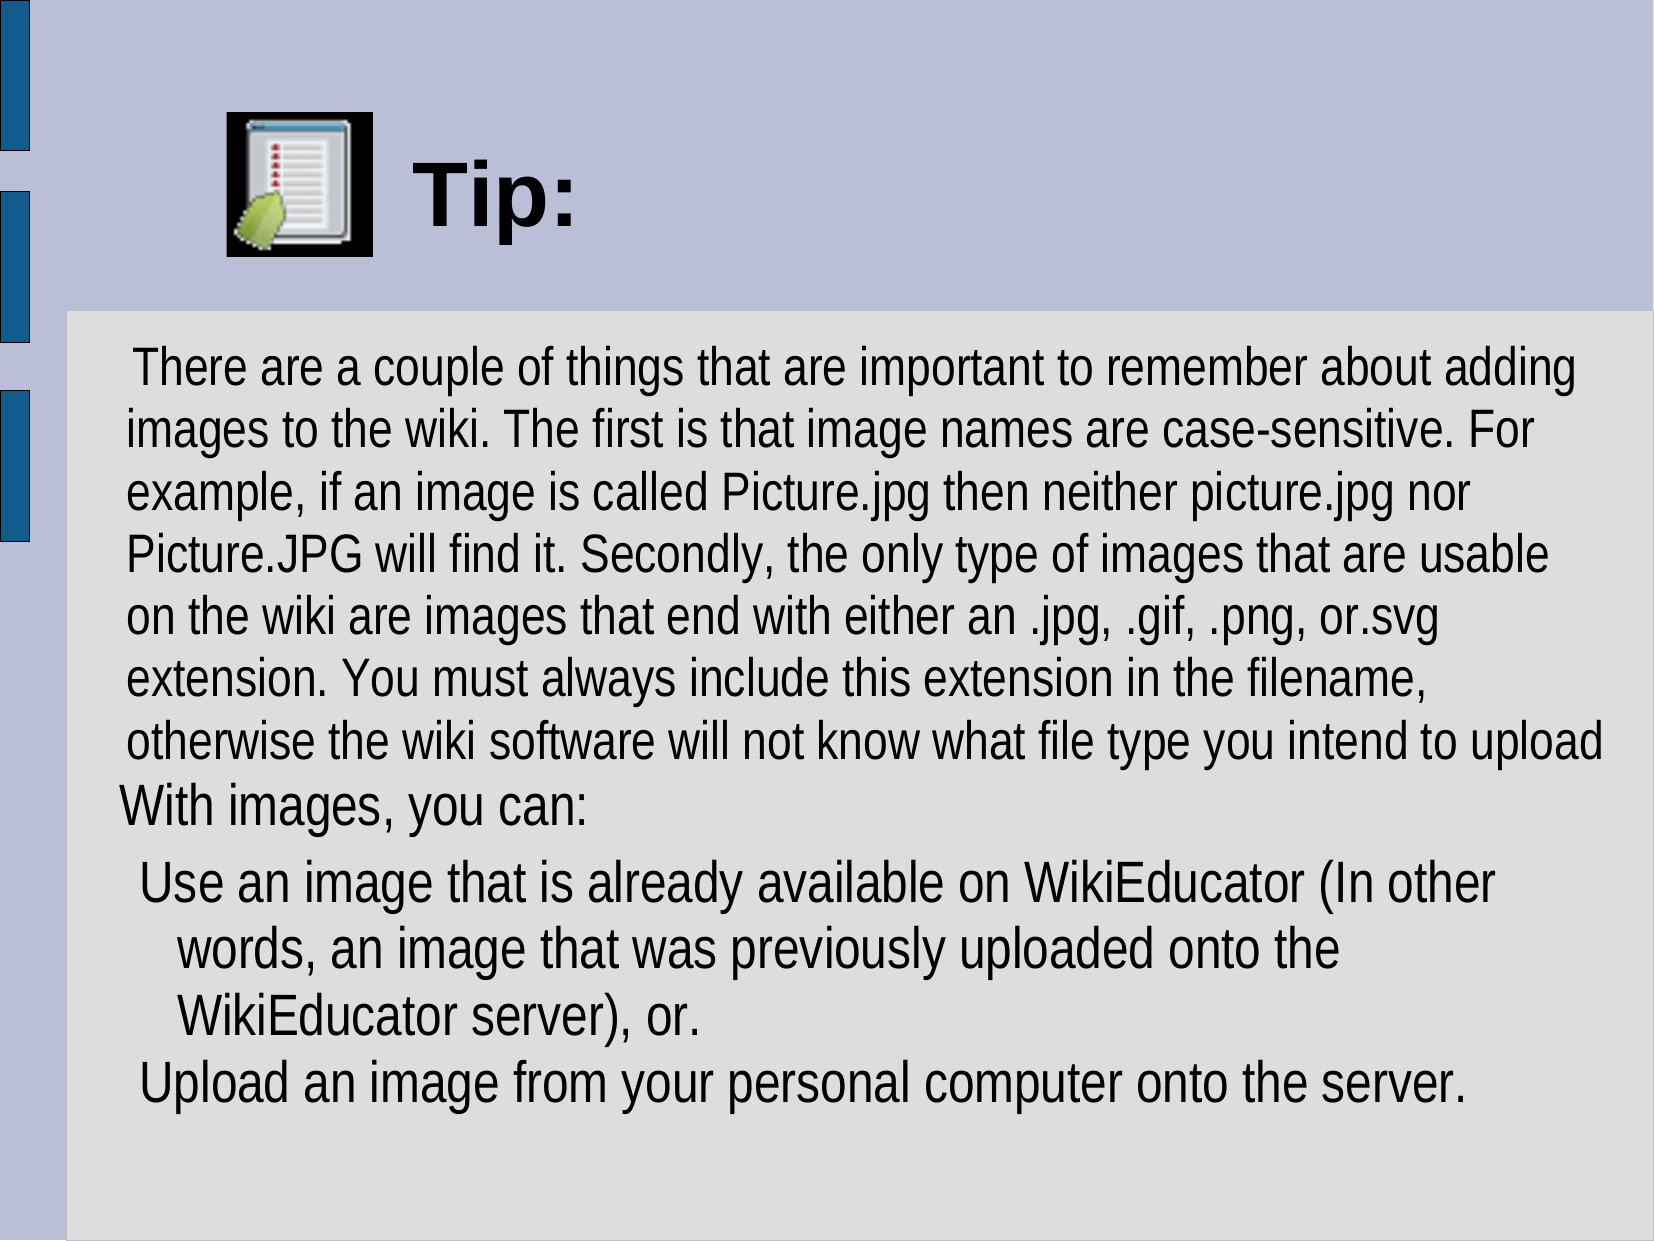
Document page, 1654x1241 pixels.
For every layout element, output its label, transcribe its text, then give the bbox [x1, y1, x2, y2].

list There are a couple of things that are important to remember about adding images to the wiki. The first is that image names are case-sensitive. For example, if an image is called Picture.jpg then neither picture.jpg nor Picture.JPG will find it. Secondly, the only type of images that are usable on the wiki are images that end with either an .jpg, .gif, .png, or.svg extension. You must always include this extension in the filename, otherwise the wiki software will not know what file type you intend to upload With images, you can: Use an image that is already available on WikiEducator (In other words, an image that was previously uploaded onto the WikiEducator server), or. Upload an image from your personal computer onto the server. [101, 334, 1631, 1117]
picture [226, 112, 376, 263]
title Tip: [412, 91, 1534, 299]
